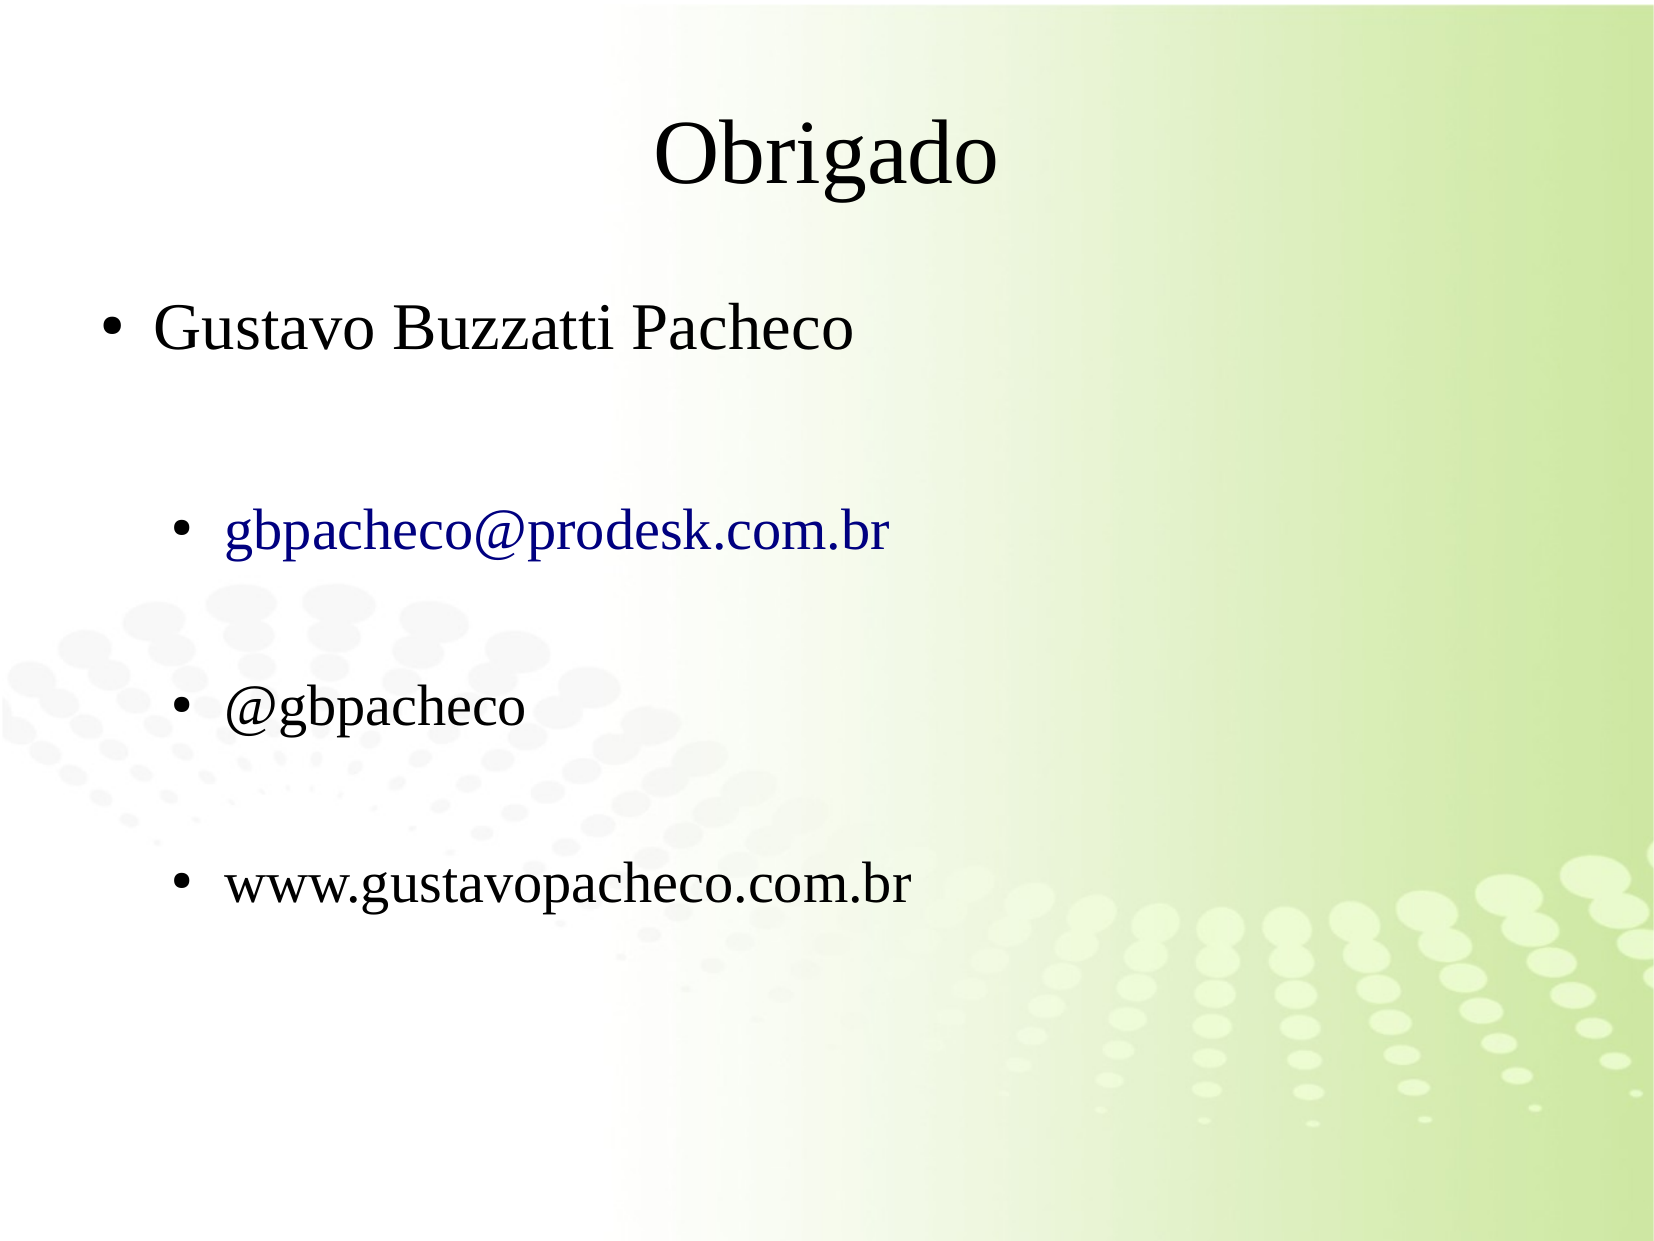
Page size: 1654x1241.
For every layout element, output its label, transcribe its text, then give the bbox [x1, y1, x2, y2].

picture [4, 7, 1653, 1241]
title Obrigado [82, 49, 1571, 257]
list Gustavo Buzzatti Pacheco gbpacheco@prodesk.com.br @gbpacheco www.gustavopacheco.com.br [82, 290, 1571, 1109]
